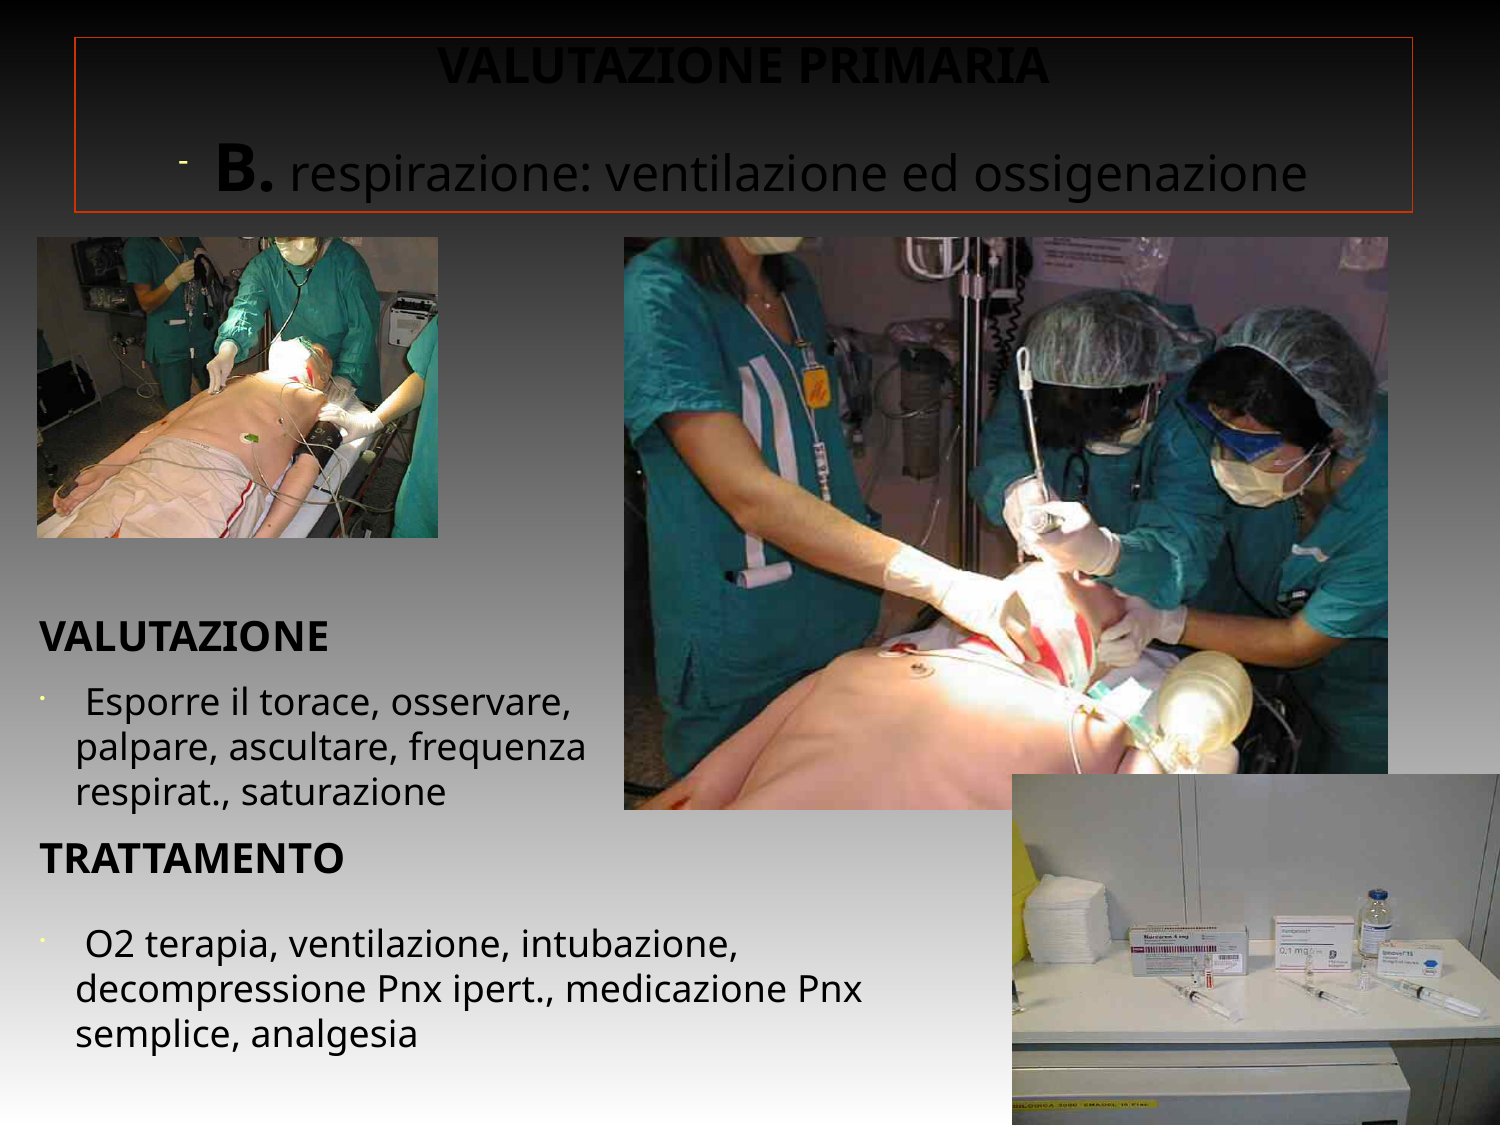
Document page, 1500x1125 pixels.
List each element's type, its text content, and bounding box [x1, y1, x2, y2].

text_box VALUTAZIONE Esporre il torace, osservare, palpare, ascultare, frequenza respirat., saturazione TRATTAMENTO [24, 602, 625, 890]
picture [37, 237, 438, 538]
picture [624, 237, 1500, 1125]
text_box VALUTAZIONE PRIMARIA B. respirazione: ventilazione ed ossigenazione [74, 37, 1413, 213]
text_box O2 terapia, ventilazione, intubazione, decompressione Pnx ipert., medicazione Pnx semplice, analgesia [24, 912, 1012, 1063]
